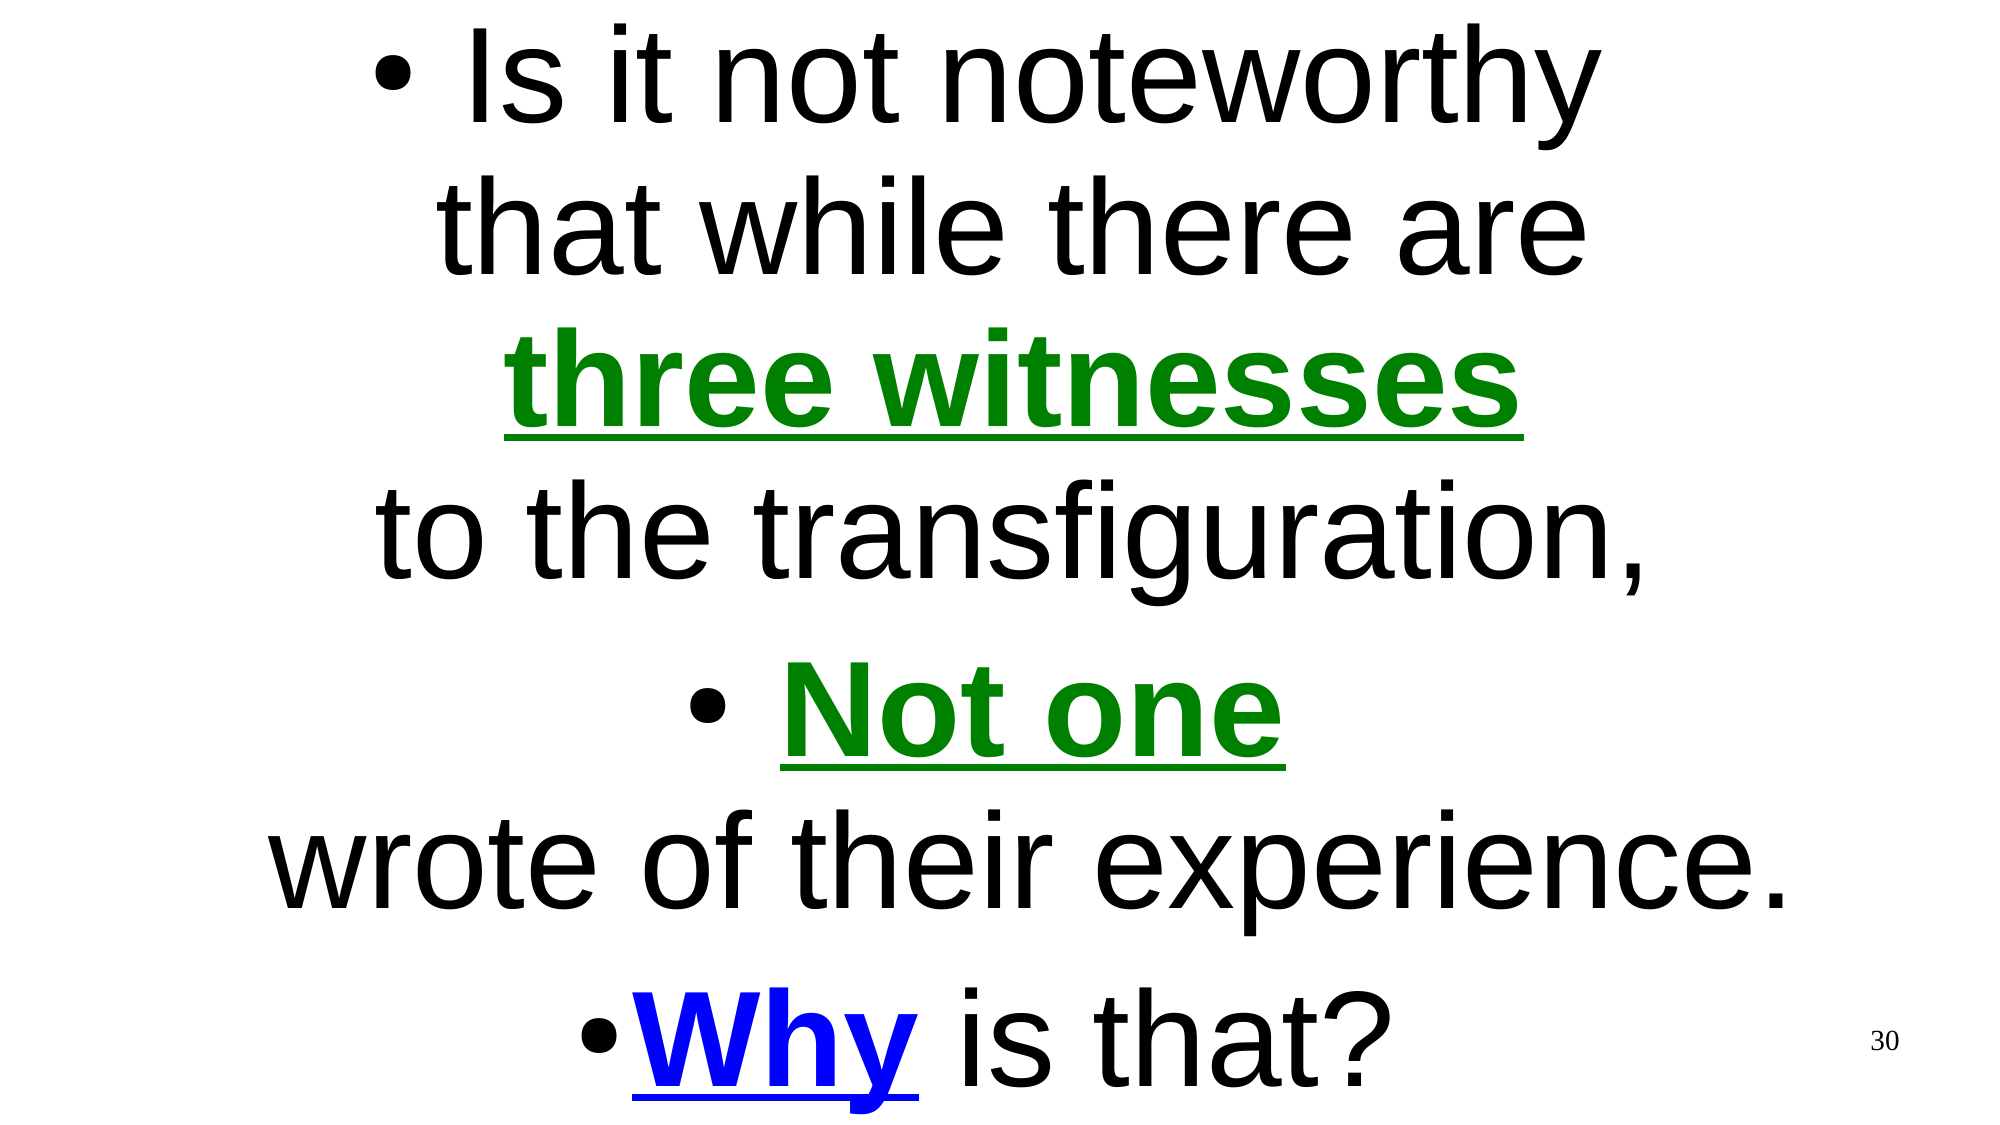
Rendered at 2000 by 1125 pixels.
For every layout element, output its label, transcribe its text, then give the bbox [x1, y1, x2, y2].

list Is it not noteworthy that while there are three witnesses to the transfiguration, Not one wrote of their experience. Why is that? [0, 0, 1996, 1123]
